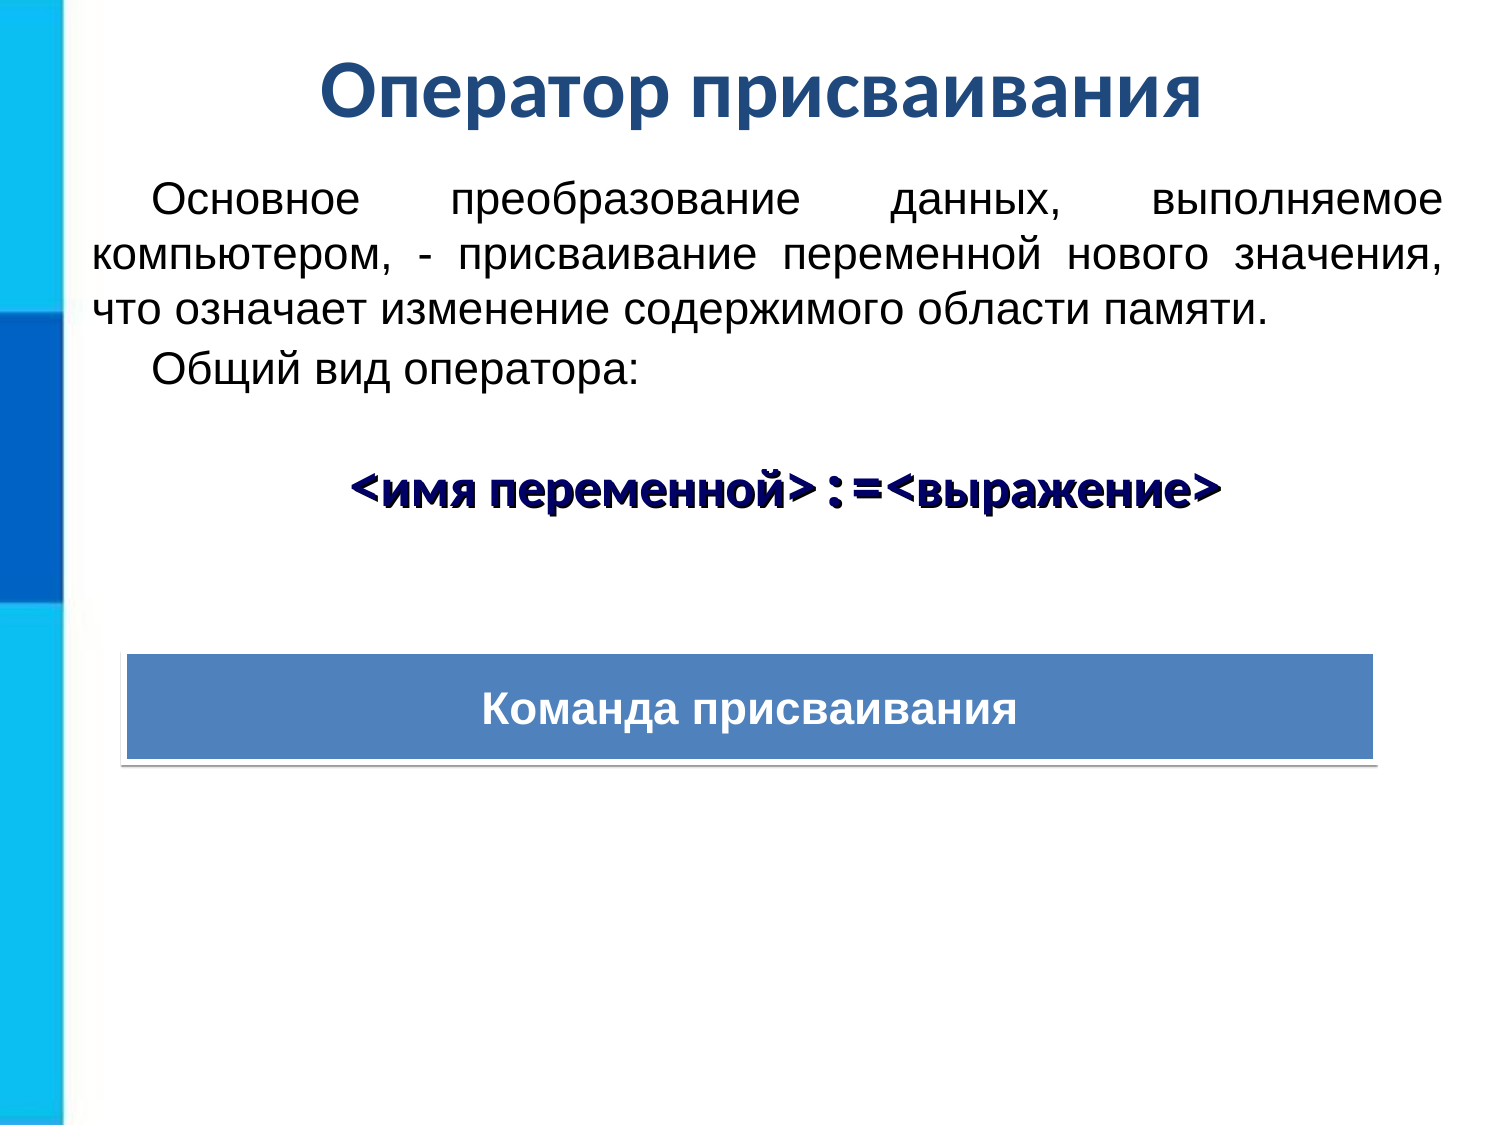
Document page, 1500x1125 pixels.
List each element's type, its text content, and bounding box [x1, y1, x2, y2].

picture [0, 0, 1500, 1125]
text_box <имя переменной>:=<выражение> [64, 444, 1447, 525]
text_box Оператор присваивания [100, 30, 1426, 138]
text_box Команда присваивания [123, 651, 1377, 762]
text_box Основное преобразование данных, выполняемое компьютером, - присваивание переменной нового значения, что означает изменение содержимого области памяти. Общий вид оператора: [76, 160, 1459, 402]
